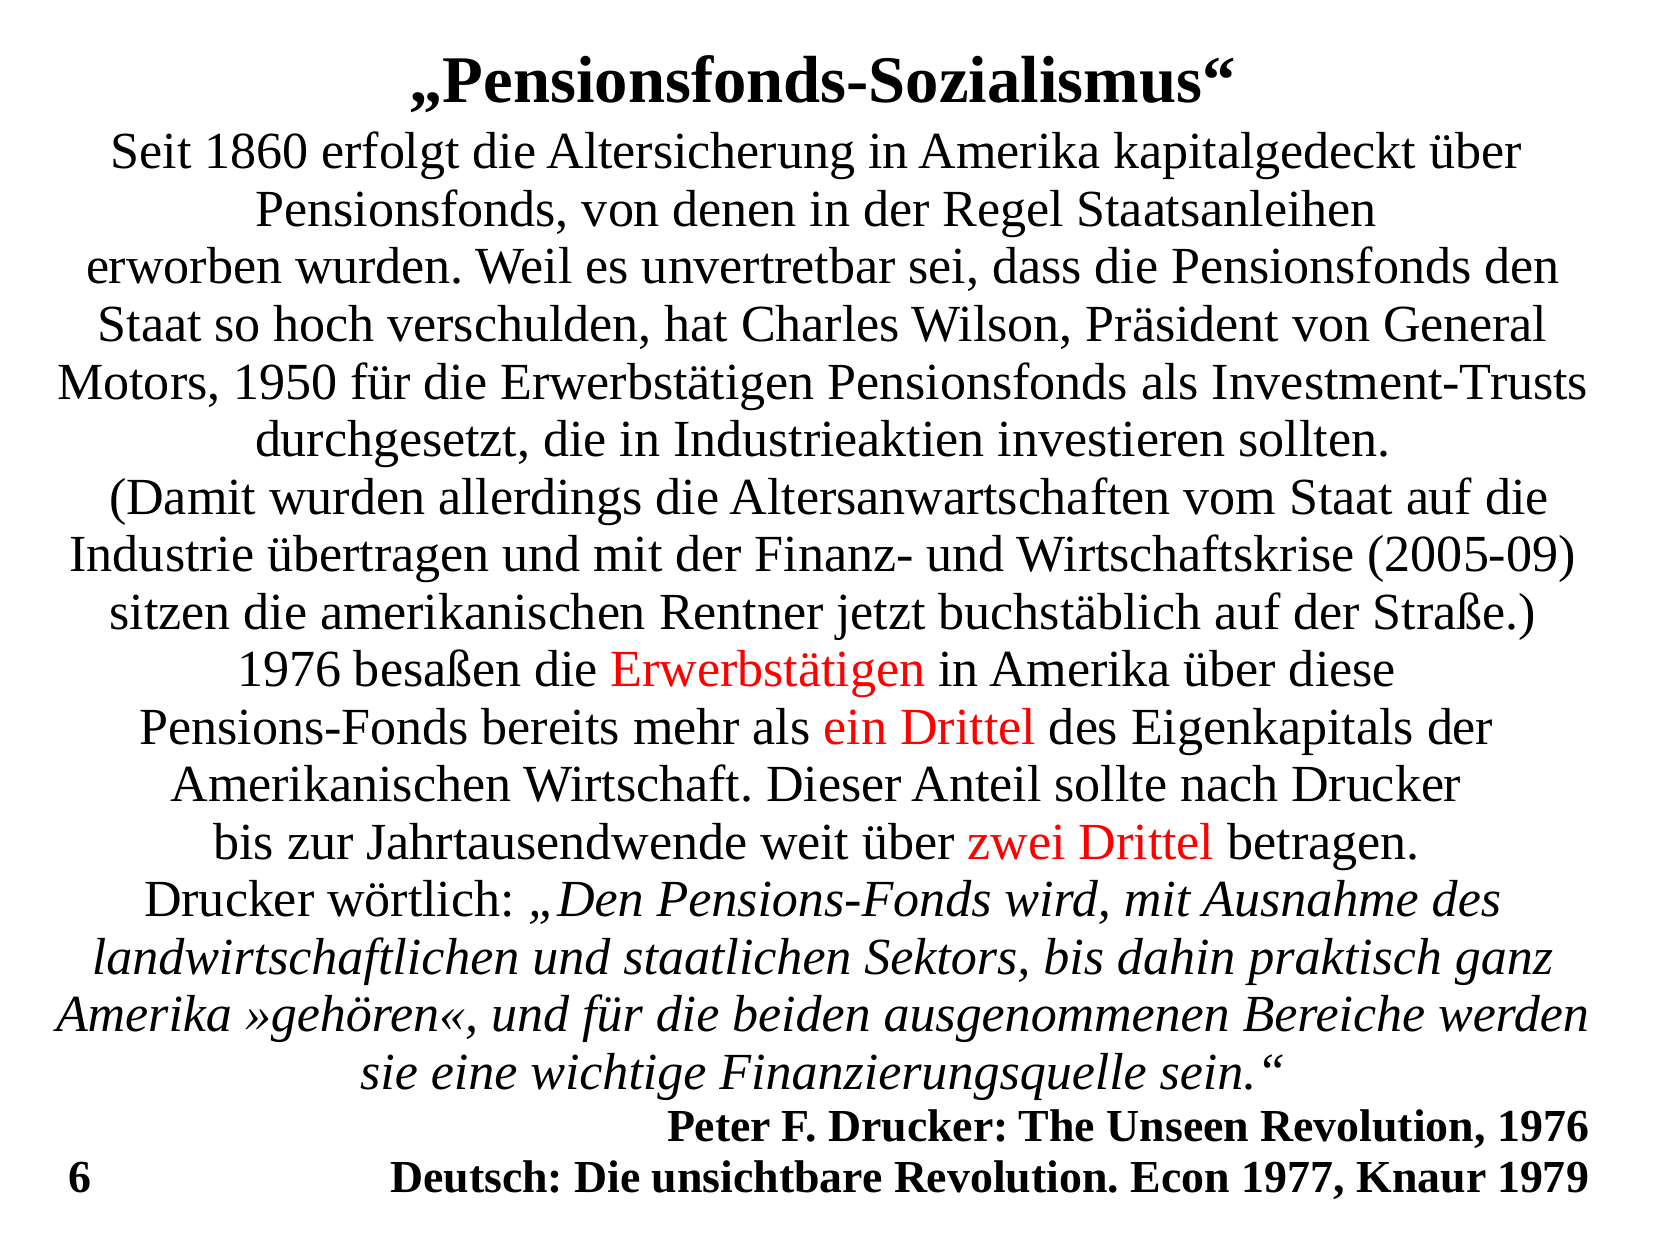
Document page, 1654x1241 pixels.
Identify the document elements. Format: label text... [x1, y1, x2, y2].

text_box „Pensionsfonds-Sozialismus“ Seit 1860 erfolgt die Altersicherung in Amerika kapitalgedeckt über Pensionsfonds, von denen in der Regel Staatsanleihen erworben wurden. Weil es unvertretbar sei, dass die Pensionsfonds den Staat so hoch verschulden, hat Charles Wilson, Präsident von General Motors, 1950 für die Erwerbstätigen Pensionsfonds als Investment-Trusts durchgesetzt, die in Industrieaktien investieren sollten. (Damit wurden allerdings die Altersanwartschaften vom Staat auf die Industrie übertragen und mit der Finanz- und Wirtschaftskrise (2005-09) sitzen die amerikanischen Rentner jetzt buchstäblich auf der Straße.) 1976 besaßen die Erwerbstätigen in Amerika über diese Pensions-Fonds bereits mehr als ein Drittel des Eigenkapitals der Amerikanischen Wirtschaft. Dieser Anteil sollte nach Drucker bis zur Jahrtausendwende weit über zwei Drittel betragen. Drucker wörtlich: „Den Pensions-Fonds wird, mit Ausnahme des landwirtschaftlichen und staatlichen Sektors, bis dahin praktisch ganz Amerika »gehören«, und für die beiden ausgenommenen Bereiche werden sie eine wichtige Finanzierungsquelle sein.“ Peter F. Drucker: The Unseen Revolution, 1976 <Nummer> Deutsch: Die unsichtbare Revolution. Econ 1977, Knaur 1979 [41, 35, 1622, 1241]
